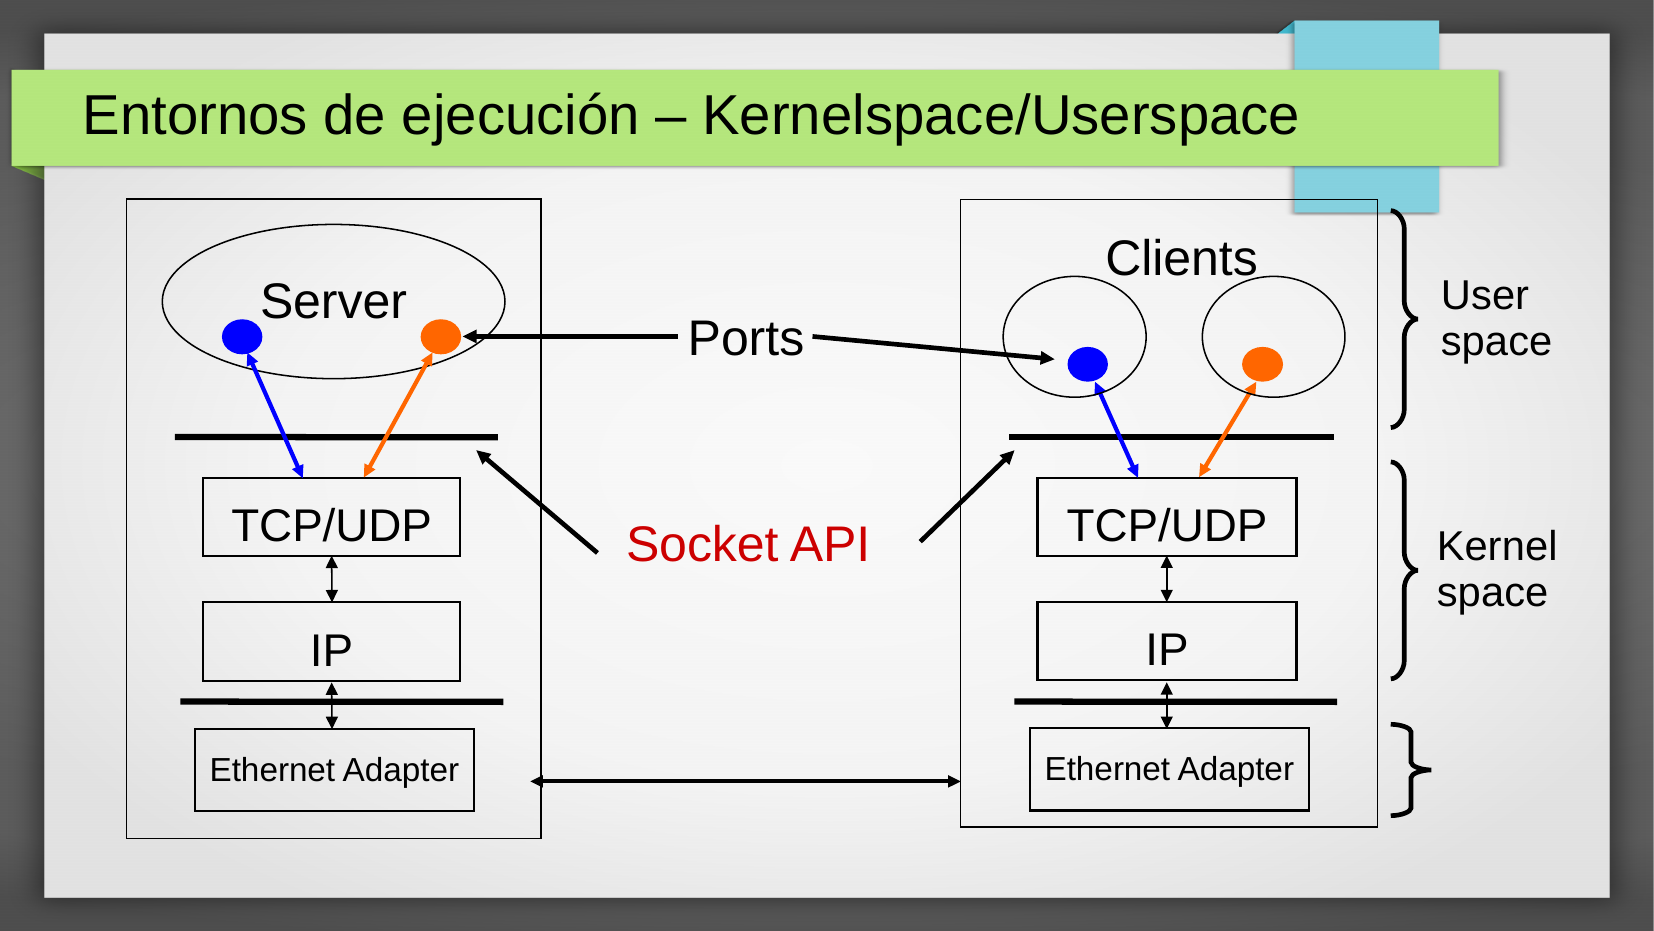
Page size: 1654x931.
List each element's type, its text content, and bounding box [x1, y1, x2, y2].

text_box IP [1037, 601, 1297, 681]
text_box Socket API [609, 507, 888, 580]
picture [0, 0, 1654, 931]
text_box [222, 320, 262, 354]
text_box TCP/UDP [203, 477, 461, 557]
text_box User space [1424, 263, 1570, 373]
title Entornos de ejecución – Kernelspace/Userspace [82, 52, 1482, 179]
text_box [1068, 347, 1108, 381]
text_box TCP/UDP [1037, 477, 1297, 557]
text_box IP [203, 602, 461, 681]
text_box Ethernet Adapter [1029, 728, 1310, 811]
text_box [1242, 347, 1283, 381]
text_box Server [162, 224, 505, 379]
text_box [421, 320, 461, 354]
text_box Ethernet Adapter [194, 728, 475, 811]
text_box Clients [1088, 222, 1275, 295]
text_box Kernel space [1420, 514, 1586, 624]
text_box Ports [671, 301, 822, 375]
